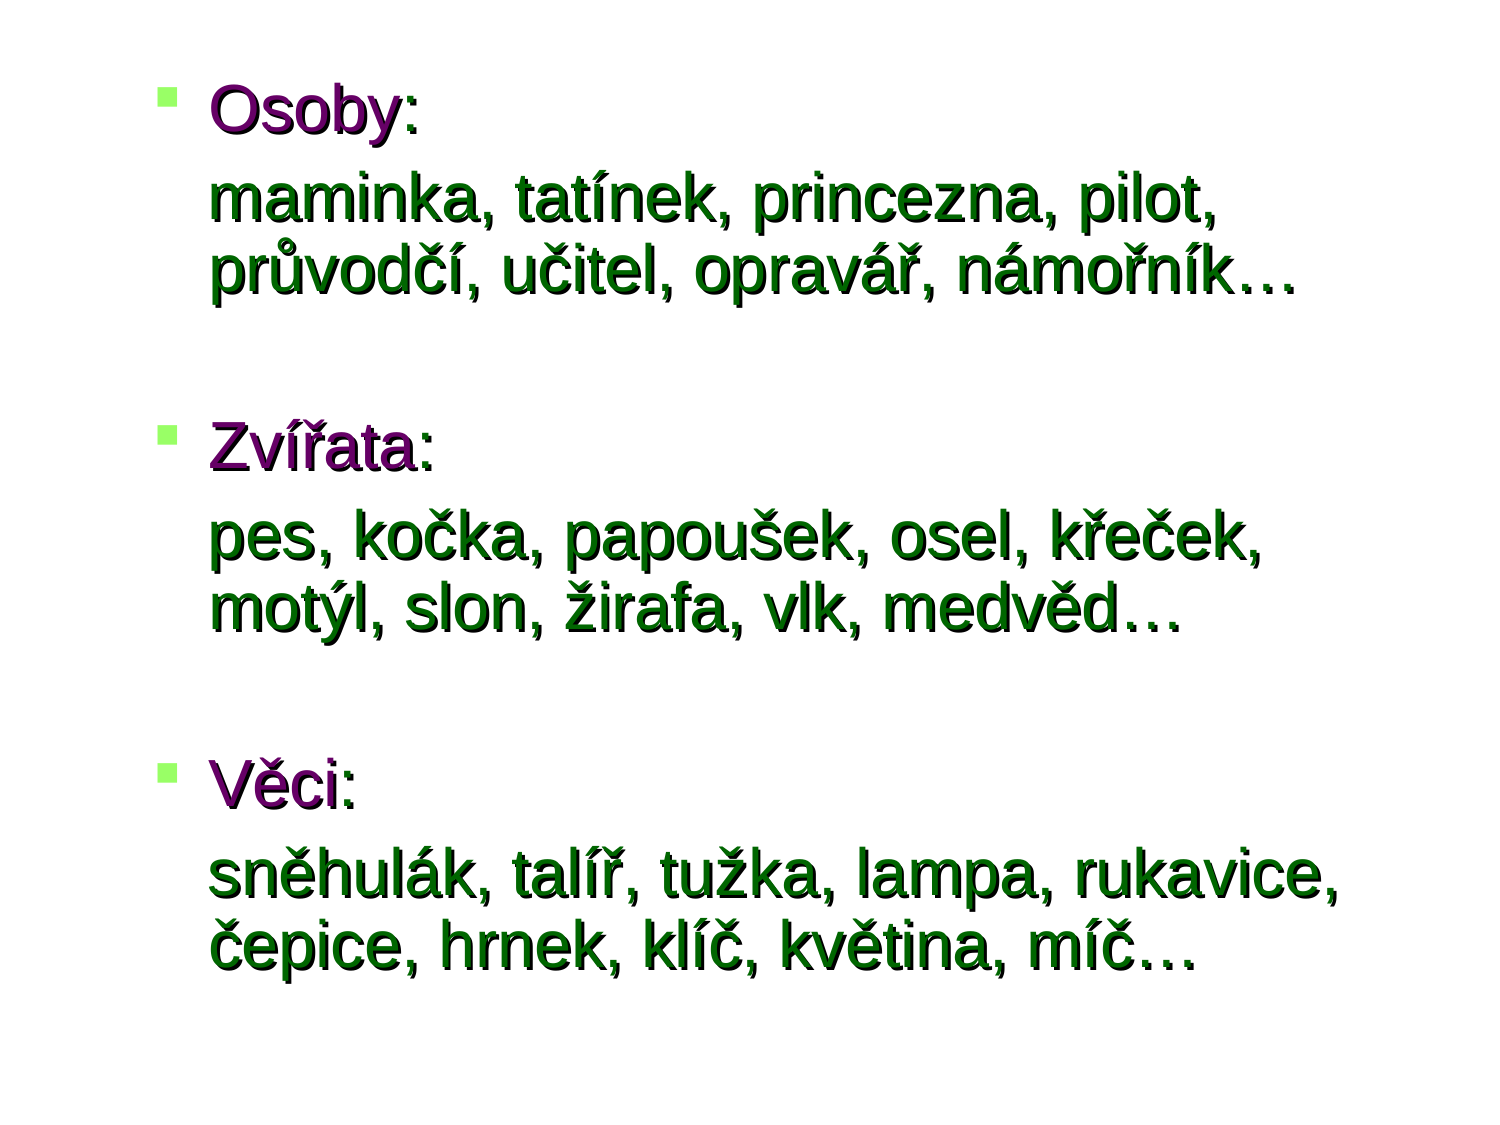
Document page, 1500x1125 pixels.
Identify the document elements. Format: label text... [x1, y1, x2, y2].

list Osoby: maminka, tatínek, princezna, pilot, průvodčí, učitel, opravář, námořník… Zvířata: pes, kočka, papoušek, osel, křeček, motýl, slon, žirafa, vlk, medvěd… Věci: sněhulák, talíř, tužka, lampa, rukavice, čepice, hrnek, klíč, květina, míč… [137, 66, 1451, 1000]
